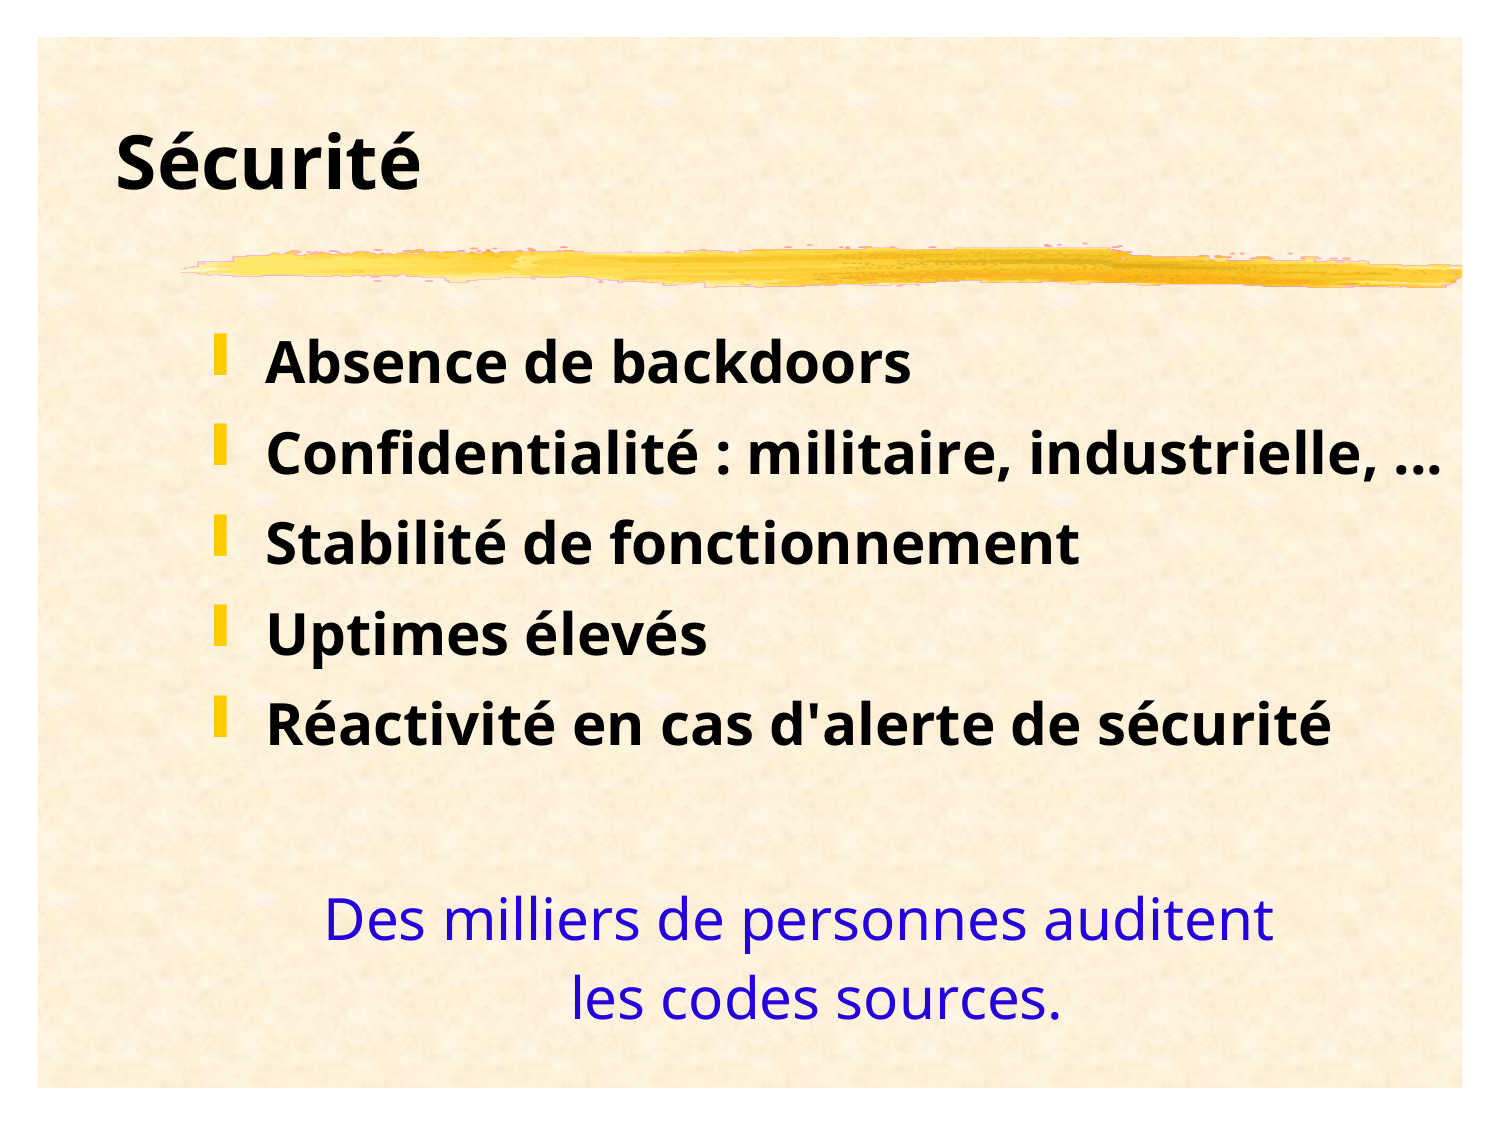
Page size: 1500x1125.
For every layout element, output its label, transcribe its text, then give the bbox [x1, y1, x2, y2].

title Sécurité [101, 72, 1312, 248]
list Absence de backdoors Confidentialité : militaire, industrielle, ... Stabilité de fonctionnement Uptimes élevés Réactivité en cas d'alerte de sécurité [179, 314, 1463, 766]
text_box Des milliers de personnes auditent les codes sources. [254, 878, 1309, 1036]
picture [37, 37, 1463, 1088]
